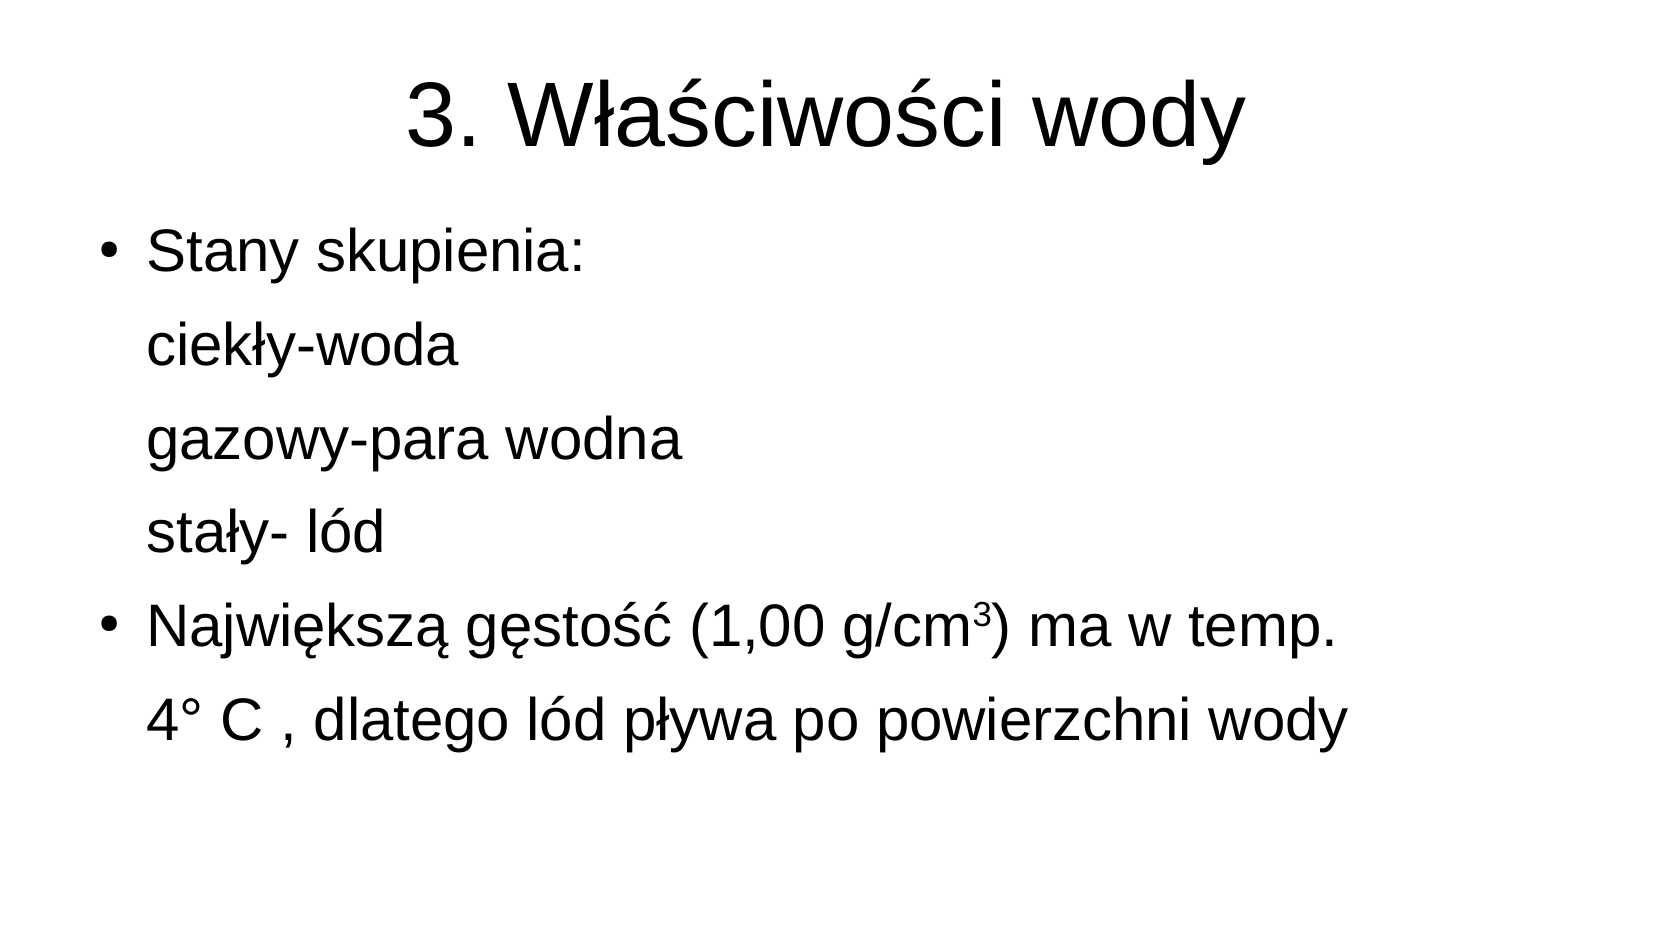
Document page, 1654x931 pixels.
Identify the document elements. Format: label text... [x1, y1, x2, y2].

list Stany skupienia: ciekły-woda gazowy-para wodna stały- lód Największą gęstość (1,00 g/cm3) ma w temp. 4° C , dlatego lód pływa po powierzchni wody [82, 217, 1571, 758]
title 3. Właściwości wody [82, 37, 1571, 193]
